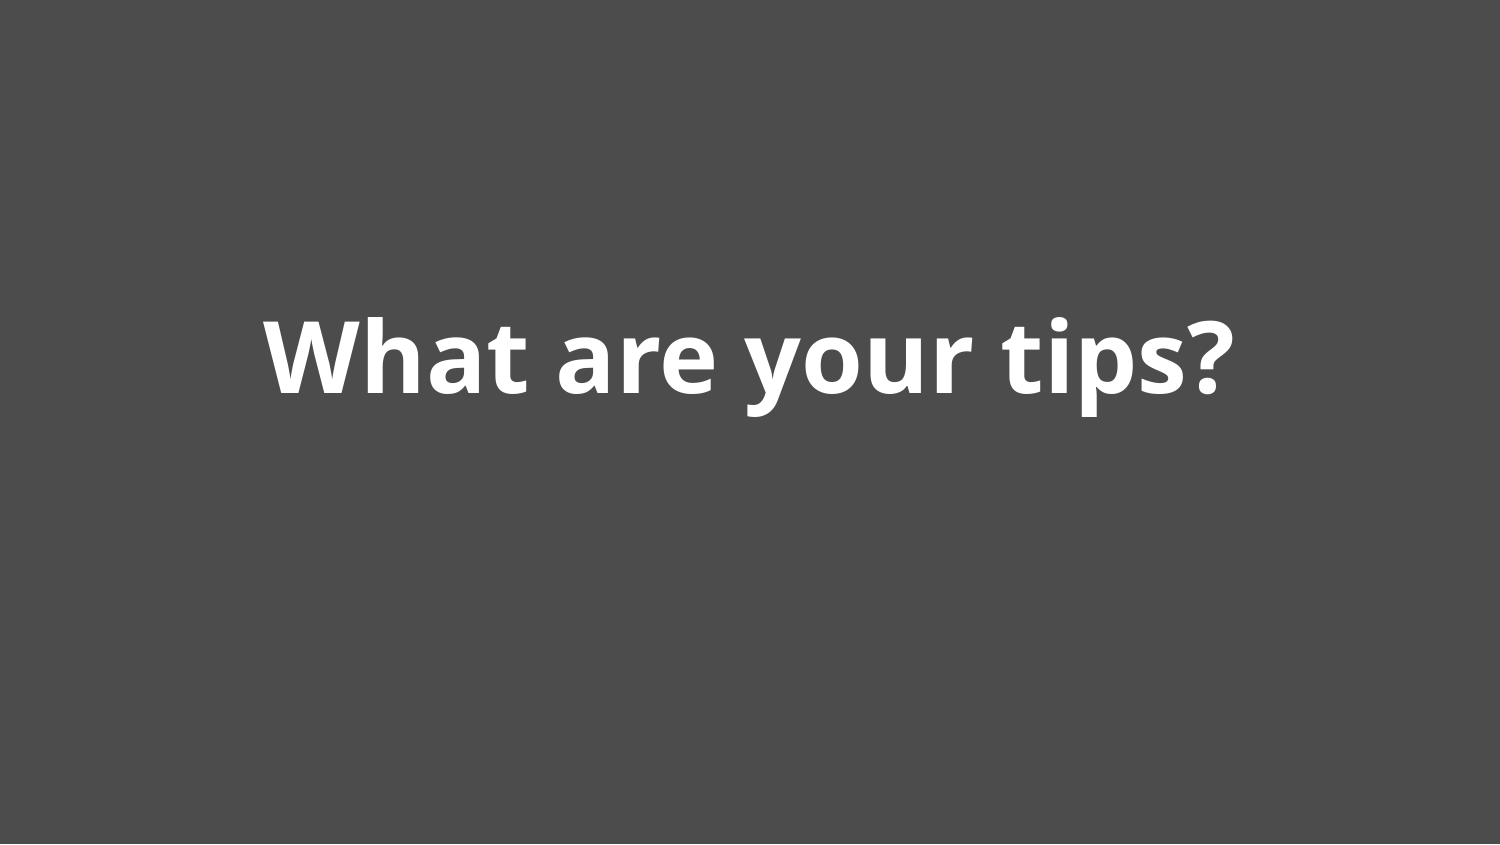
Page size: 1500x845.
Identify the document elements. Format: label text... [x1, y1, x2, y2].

title What are your tips? [112, 259, 1388, 451]
